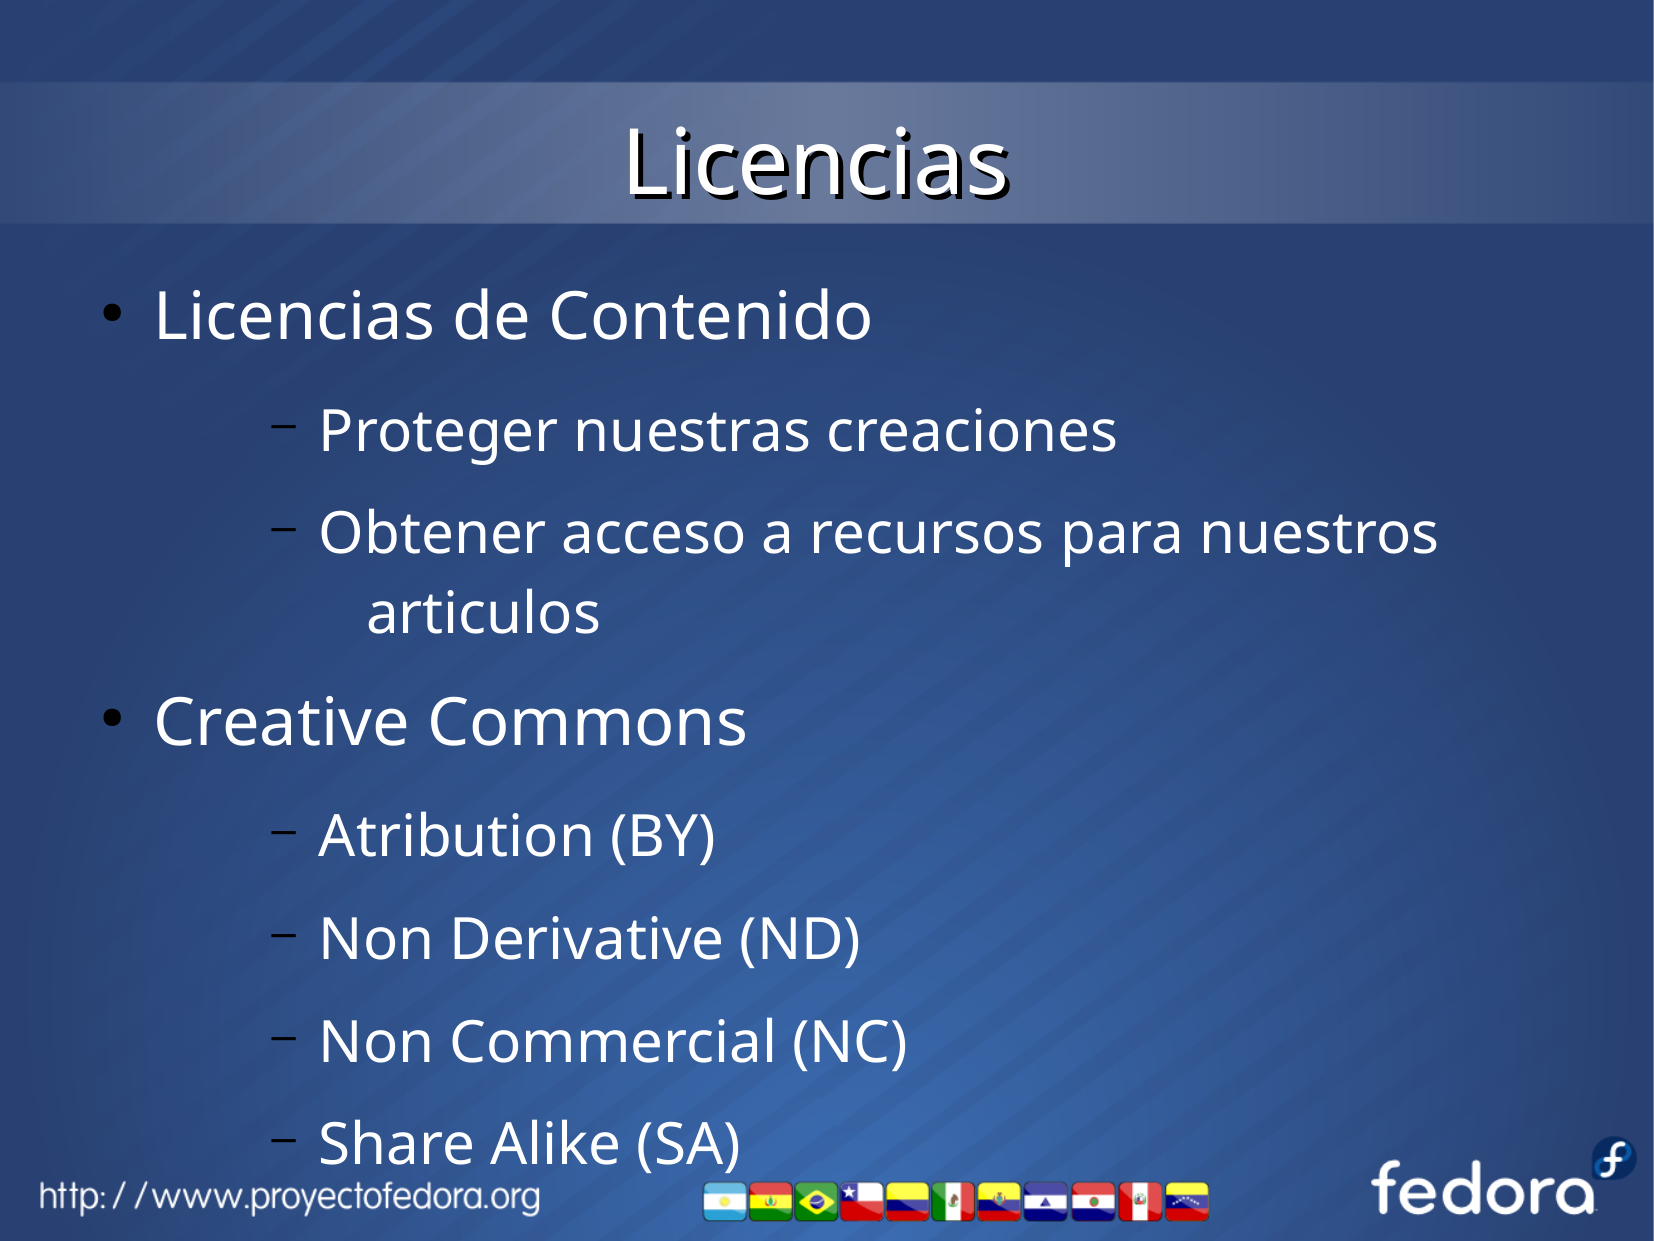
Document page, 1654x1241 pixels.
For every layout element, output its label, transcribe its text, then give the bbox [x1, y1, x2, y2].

picture [0, 0, 1654, 1241]
list Licencias de Contenido Proteger nuestras creaciones Obtener acceso a recursos para nuestros articulos Creative Commons Atribution (BY) Non Derivative (ND) Non Commercial (NC) Share Alike (SA) [82, 268, 1571, 988]
title Licencias [71, 62, 1560, 255]
